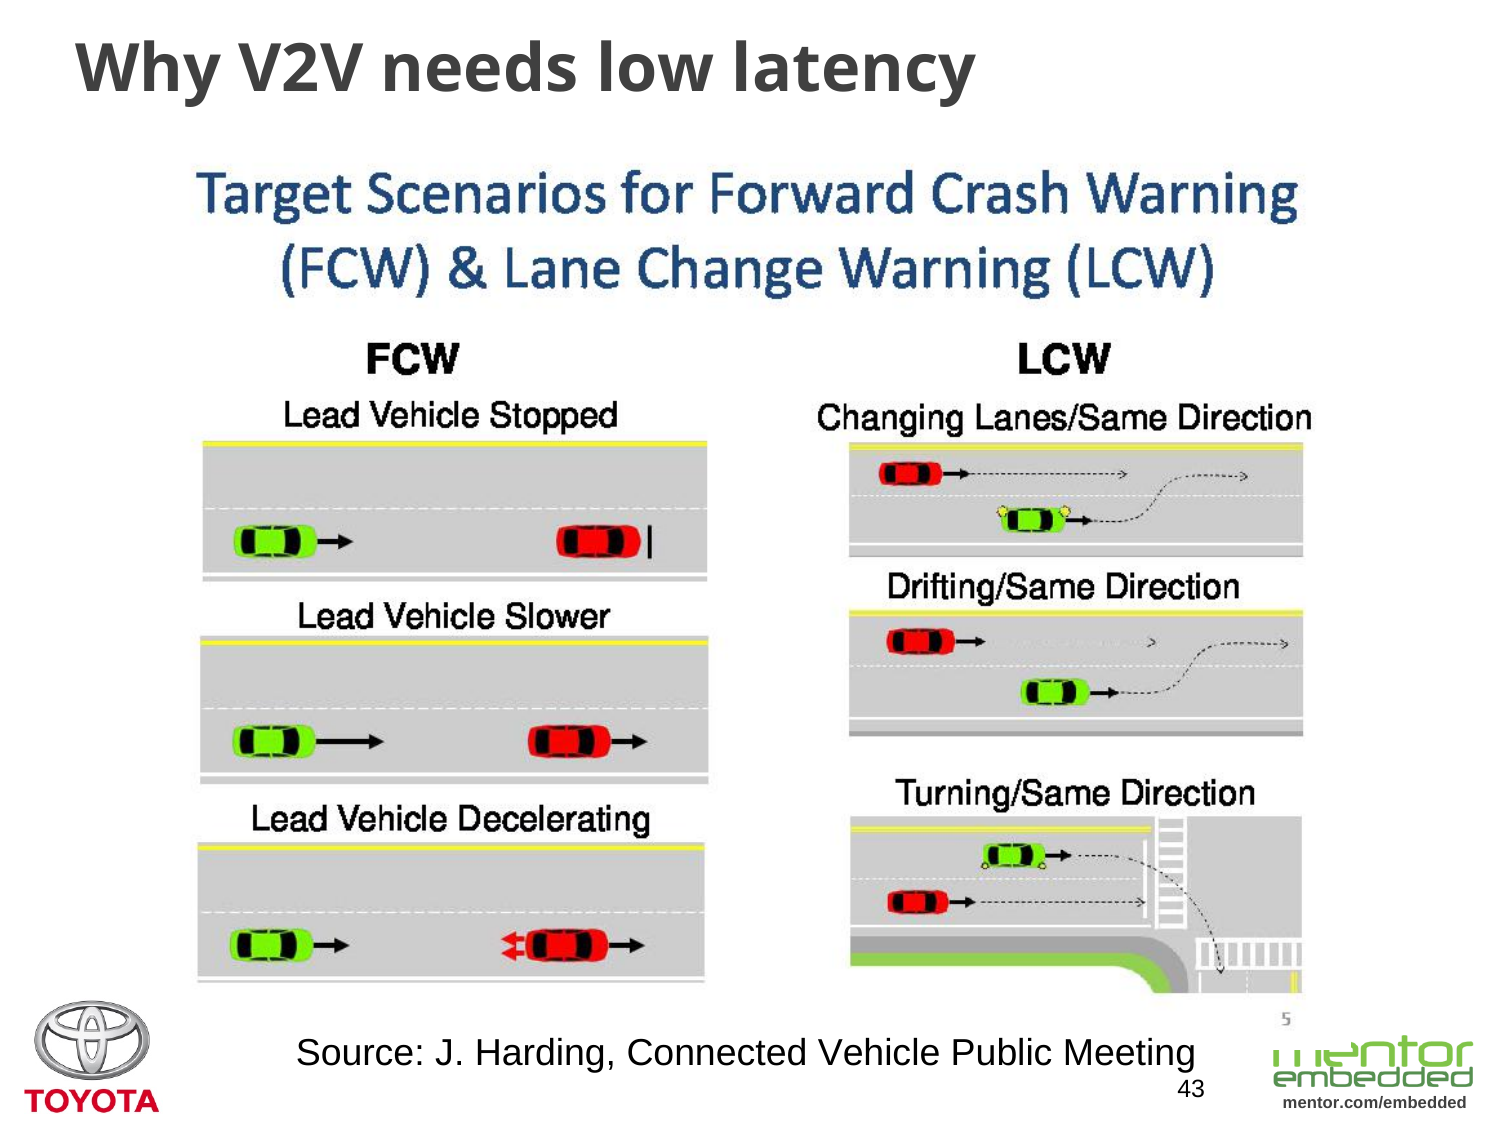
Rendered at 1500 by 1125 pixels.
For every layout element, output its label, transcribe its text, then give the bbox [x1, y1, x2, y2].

text_box Why V2V needs low latency [0, 0, 1500, 113]
picture [24, 143, 1476, 1114]
text_box Source: J. Harding, Connected Vehicle Public Meeting [280, 1024, 1220, 1082]
